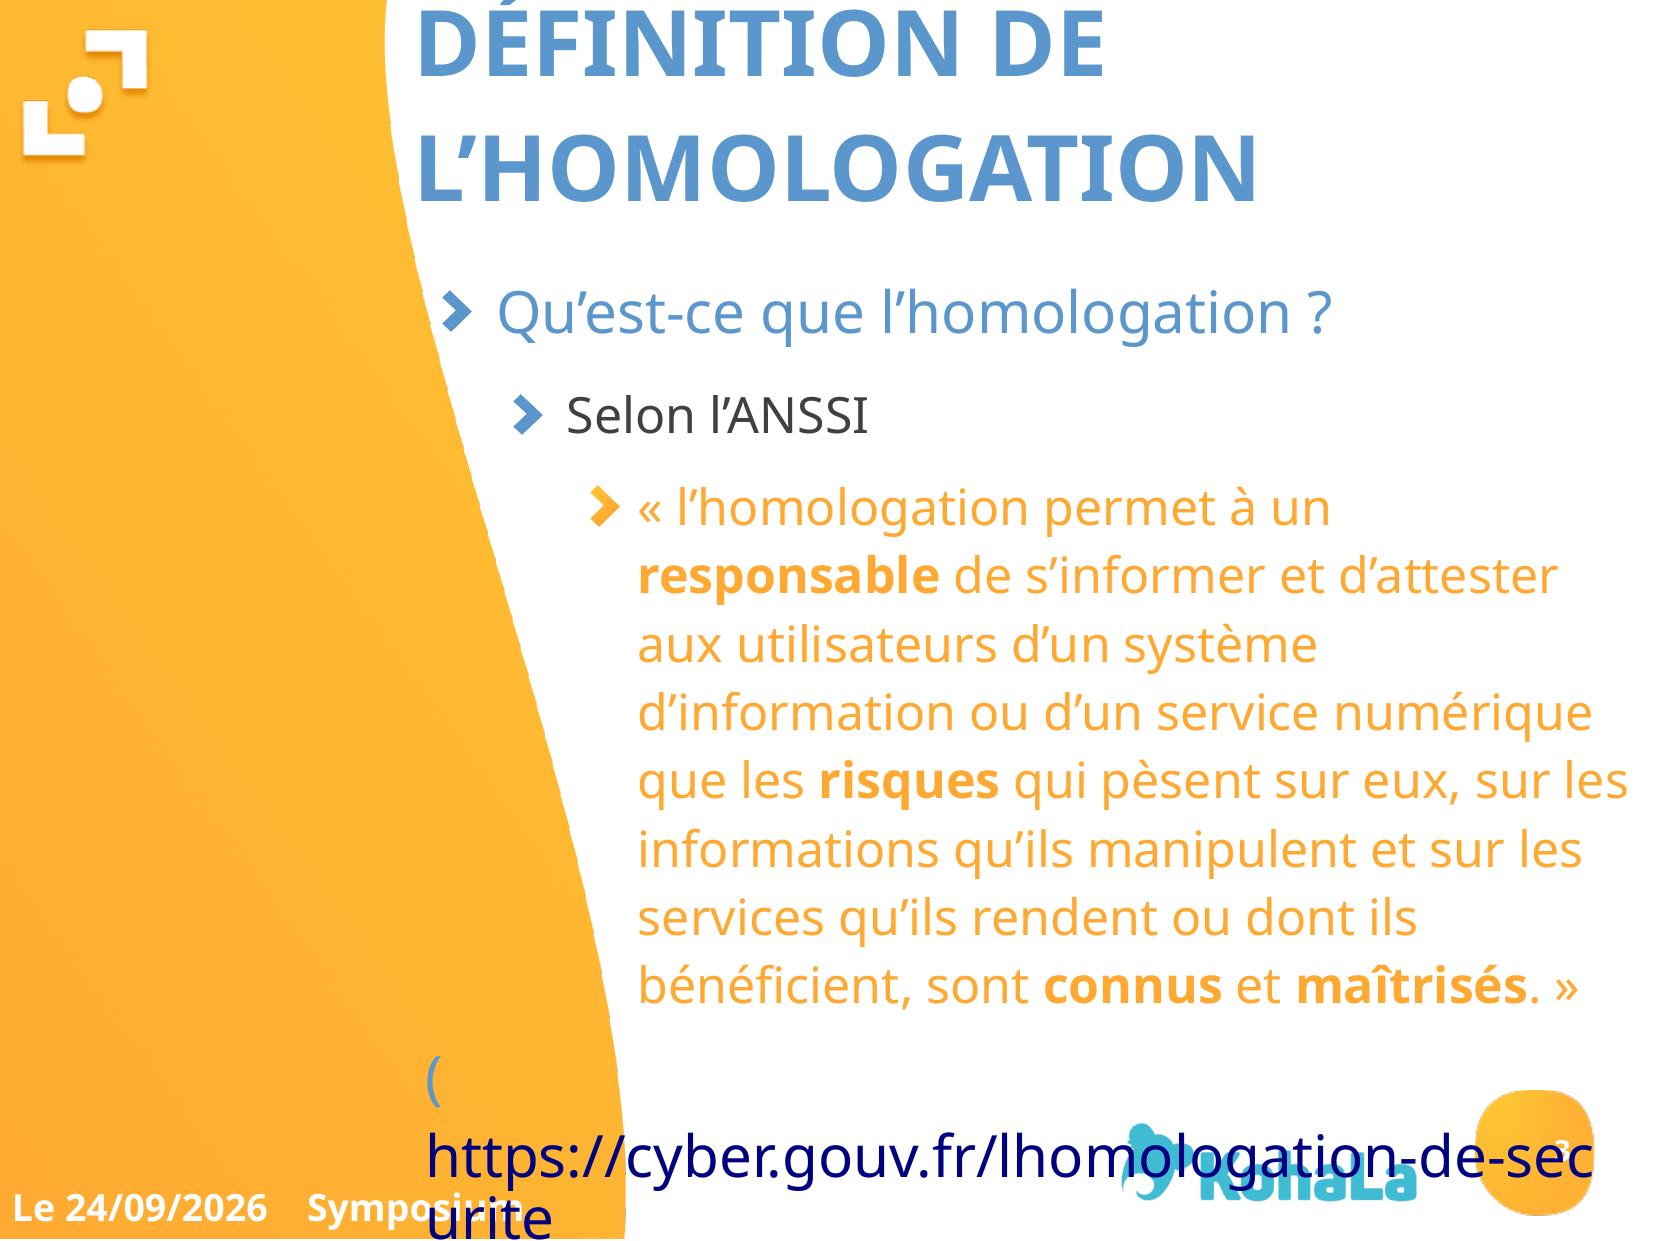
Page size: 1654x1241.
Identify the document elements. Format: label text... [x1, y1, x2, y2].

list Qu’est-ce que l’homologation ? Selon l’ANSSI « l’homologation permet à un responsable de s’informer et d’attester aux utilisateurs d’un système d’information ou d’un service numérique que les risques qui pèsent sur eux, sur les informations qu’ils manipulent et sur les services qu’ils rendent ou dont ils bénéficient, sont connus et maîtrisés. » (https://cyber.gouv.fr/lhomologation-de-securite) L’homologation de sécurité est une attestation formelle précisant, dans le cadre du processus de sécurisation d’un système d'information, que les risques résiduels sont connus et maîtrisés [425, 271, 1630, 1075]
title Définition de l’homologation [413, 0, 1654, 234]
picture [1116, 1090, 1595, 1217]
picture [0, 0, 626, 1241]
